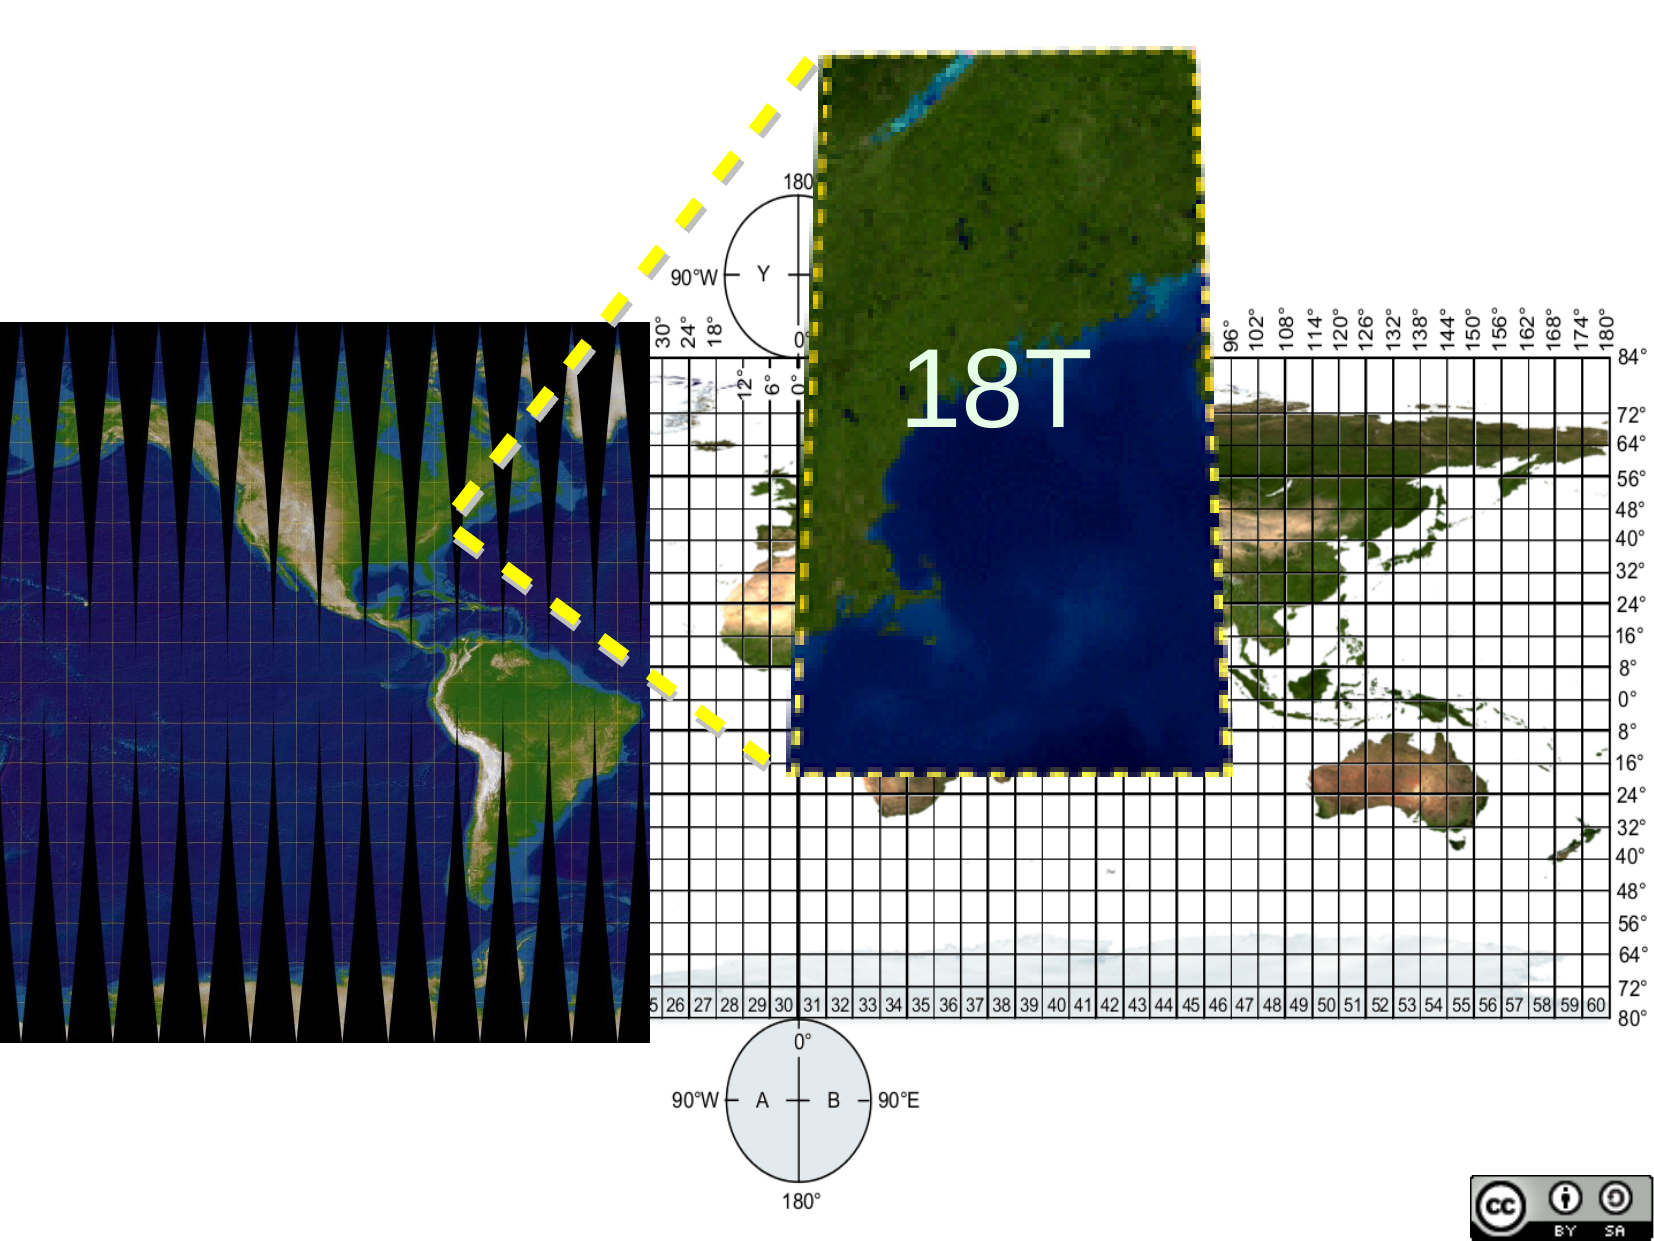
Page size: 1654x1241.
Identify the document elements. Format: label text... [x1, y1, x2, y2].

picture [0, 46, 1654, 1241]
title 18T [877, 285, 1116, 493]
